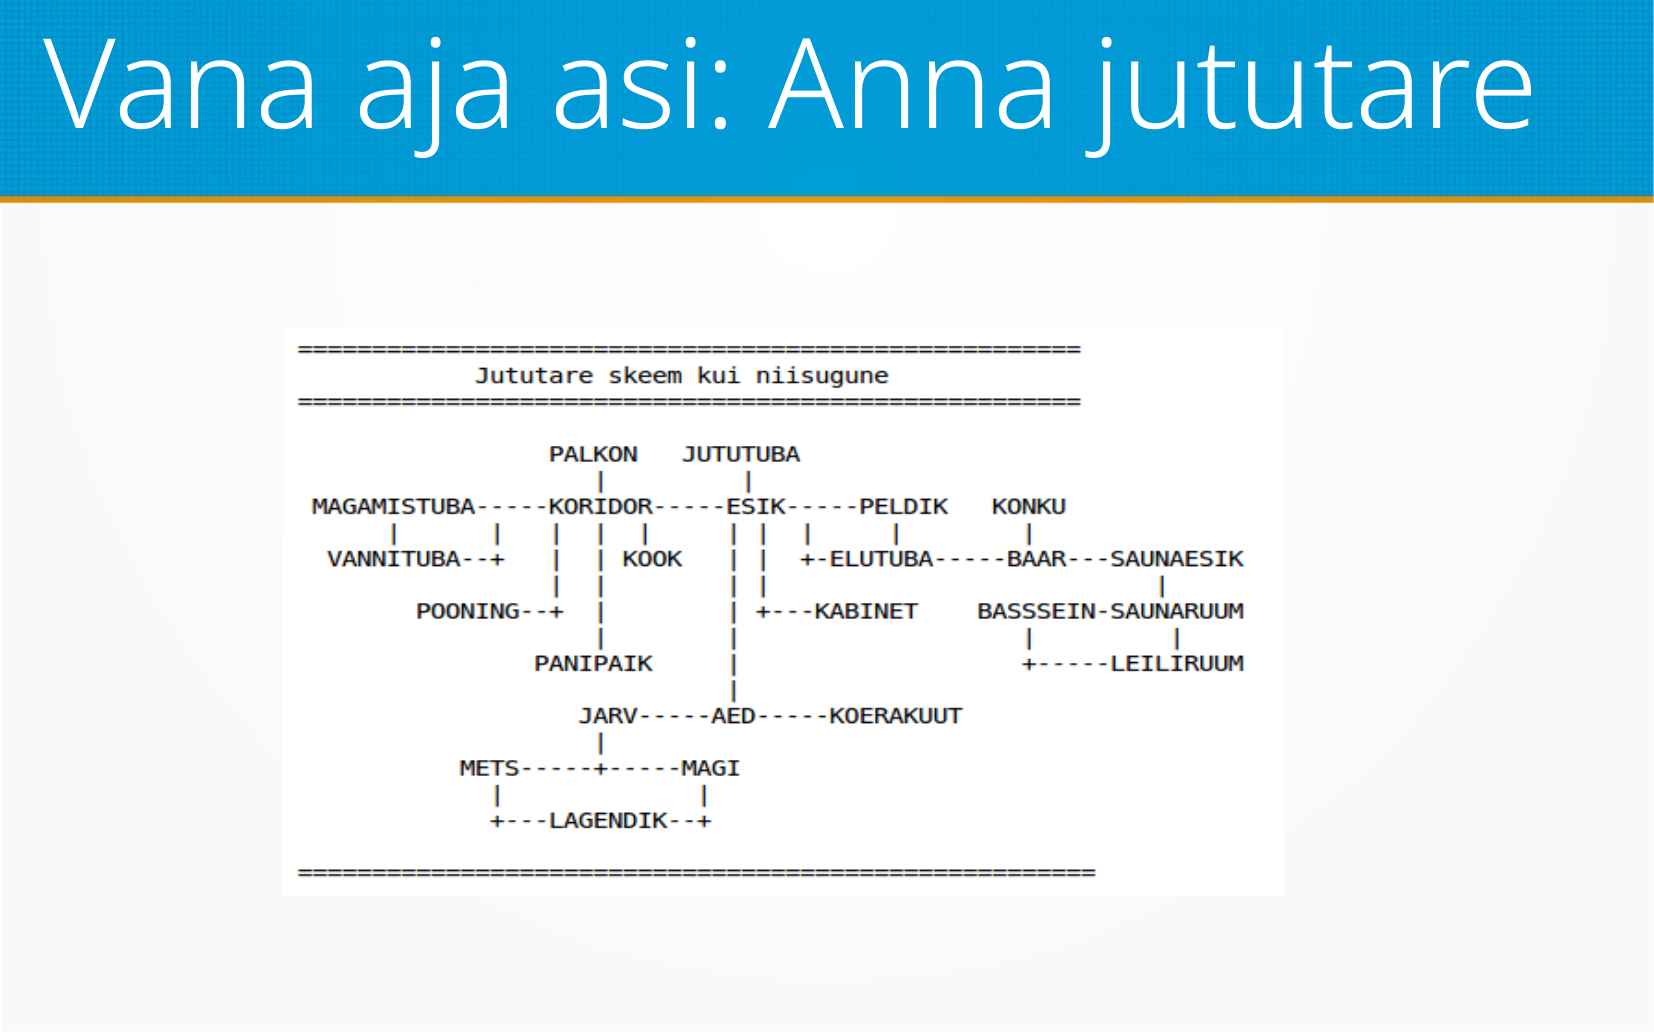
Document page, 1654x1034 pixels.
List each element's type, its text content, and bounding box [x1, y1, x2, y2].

picture [0, 195, 1654, 1034]
title Vana aja asi: Anna jututare [43, 0, 1619, 166]
